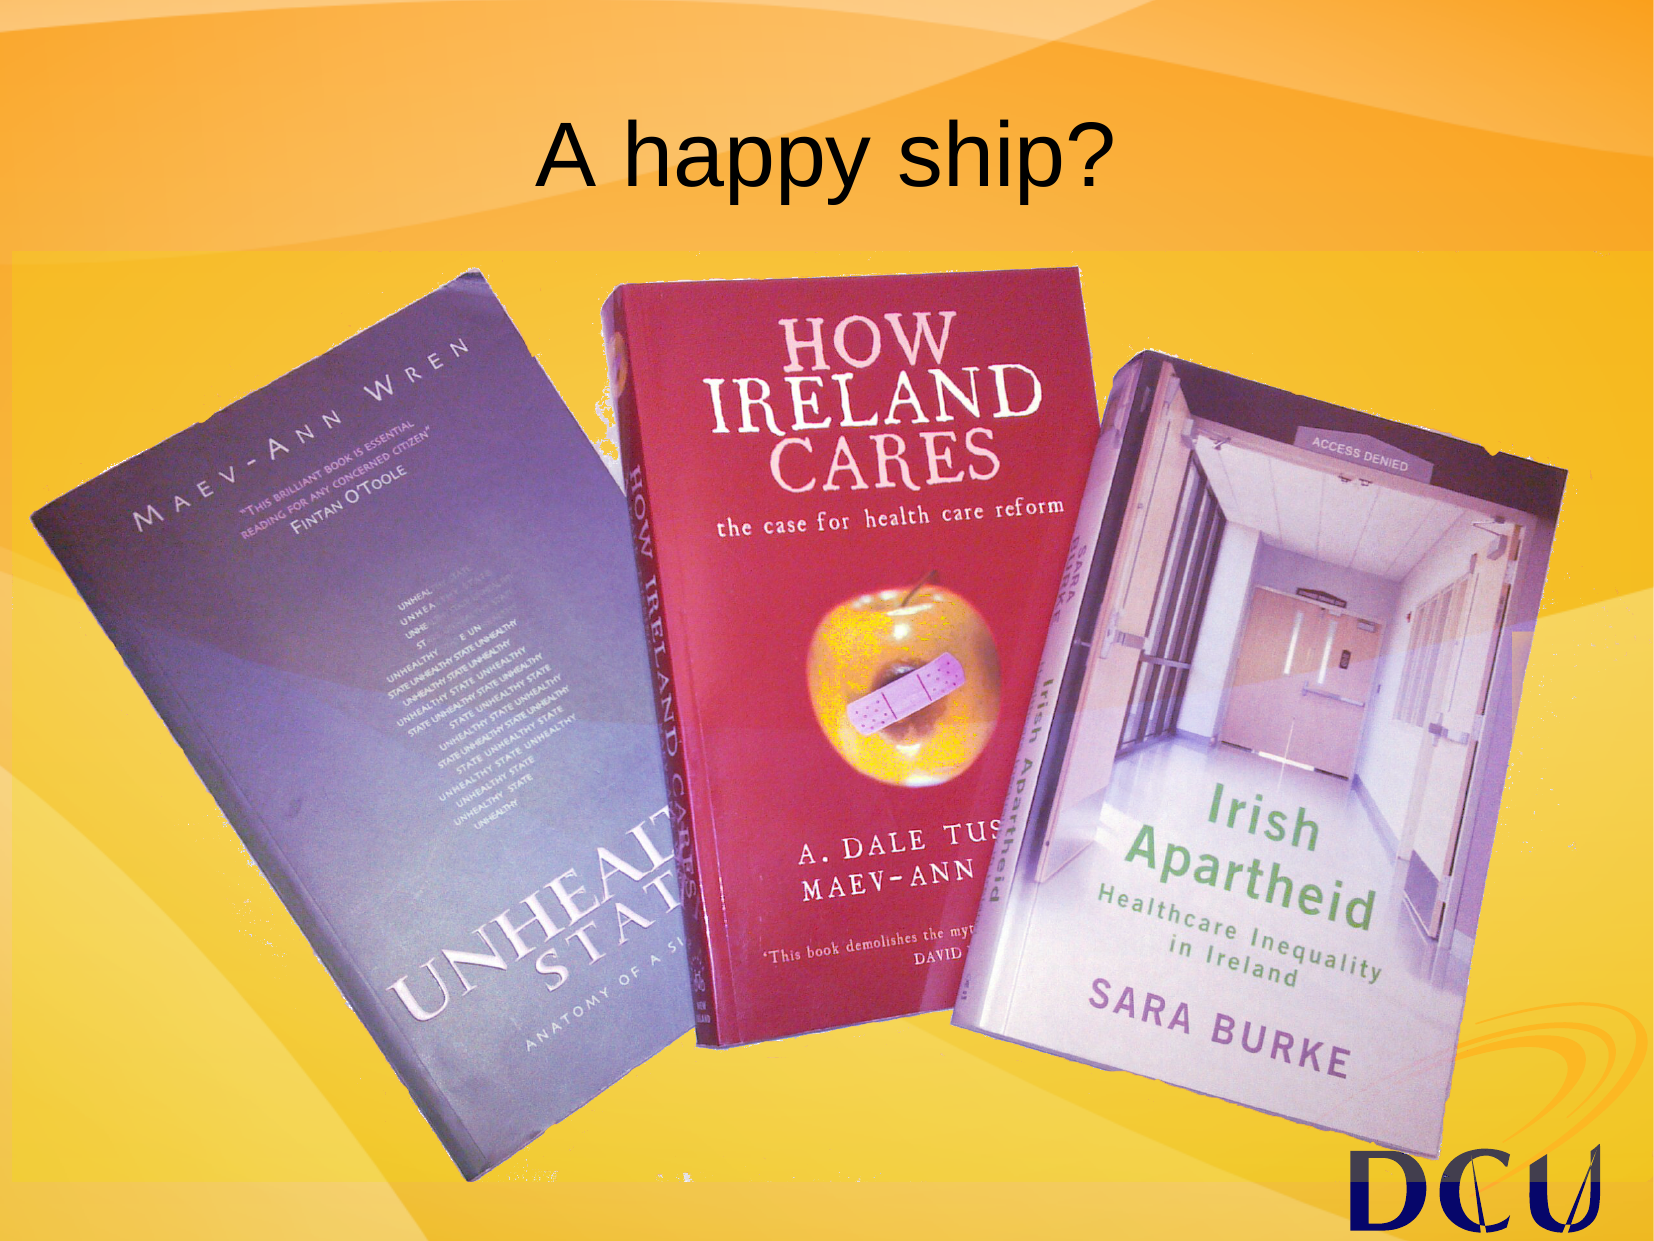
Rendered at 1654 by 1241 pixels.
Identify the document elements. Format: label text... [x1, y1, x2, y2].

picture [0, 0, 1654, 1241]
title A happy ship? [82, 49, 1571, 251]
